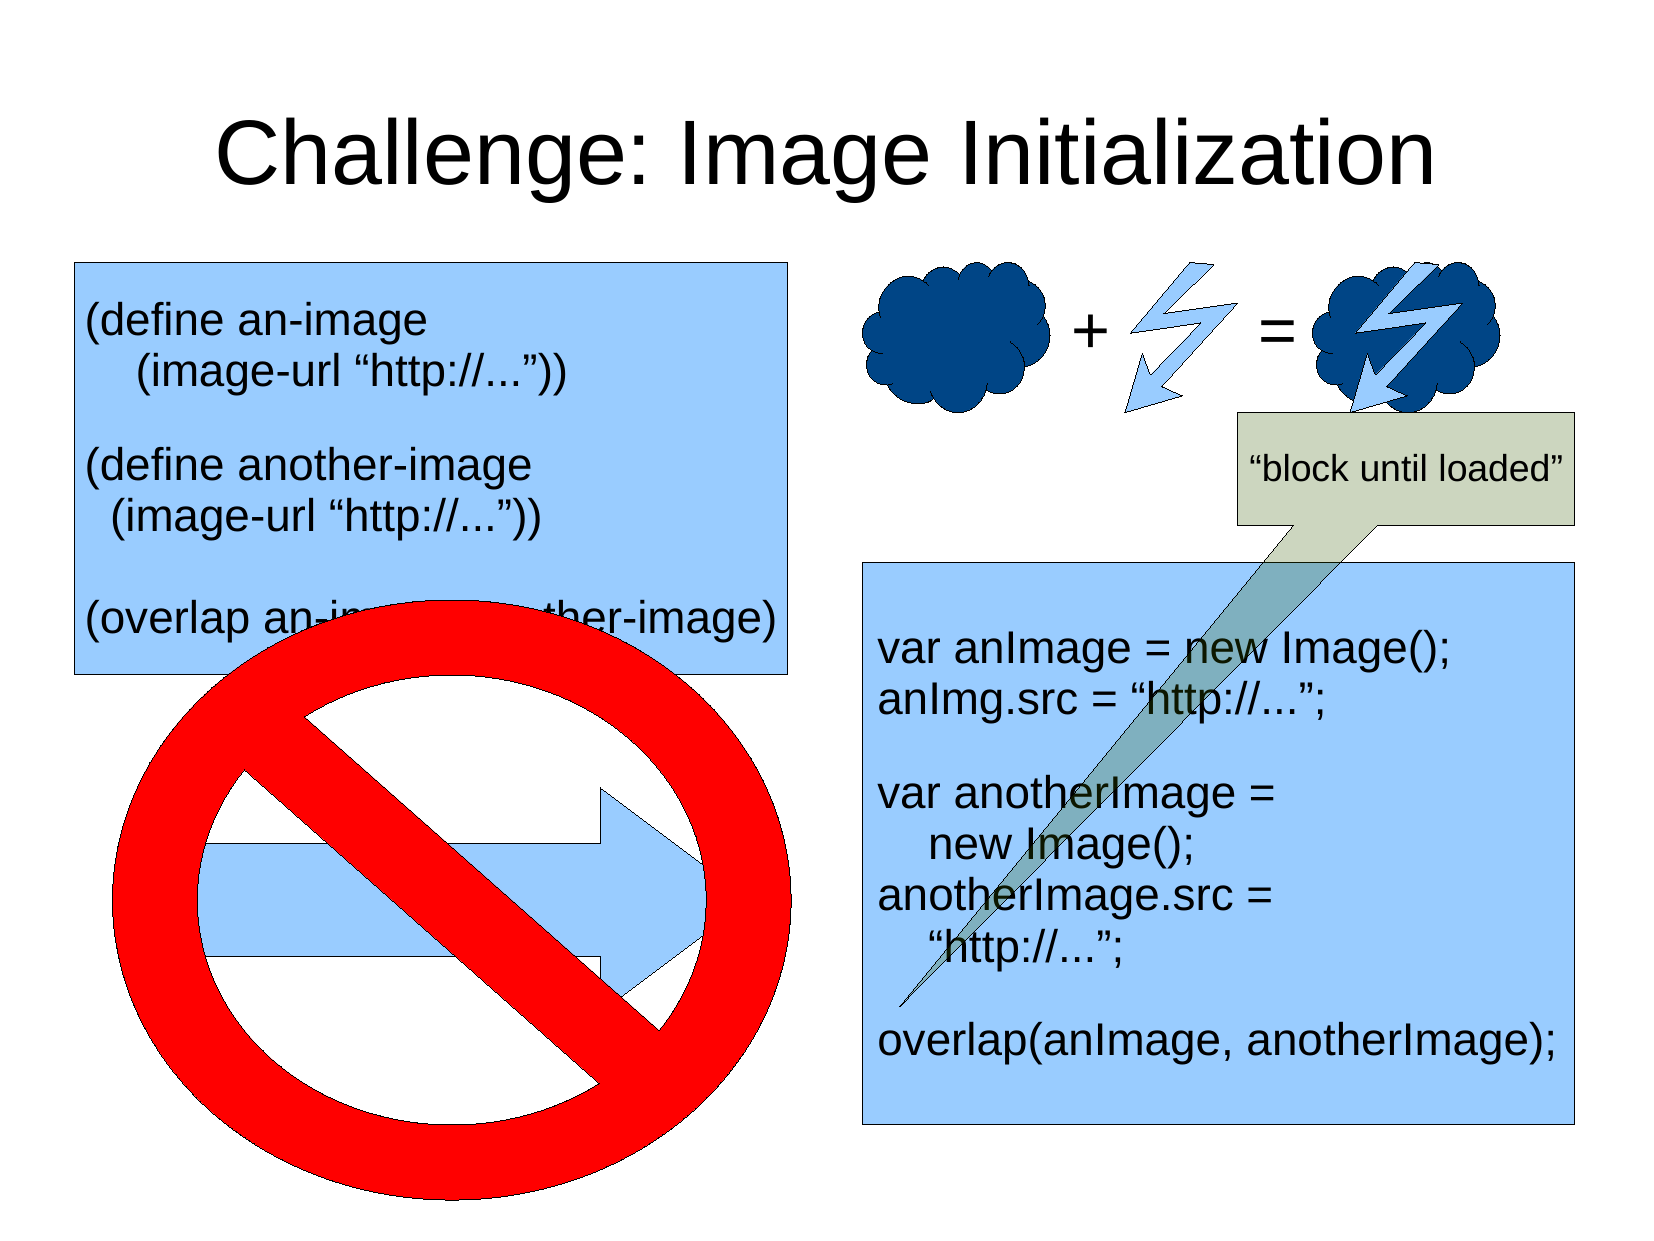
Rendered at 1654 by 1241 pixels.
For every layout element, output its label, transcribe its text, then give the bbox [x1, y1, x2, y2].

text_box [1312, 262, 1501, 412]
text_box “block until loaded” [899, 412, 1575, 1007]
text_box + [1056, 285, 1126, 376]
title Challenge: Image Initialization [82, 56, 1571, 250]
text_box [112, 600, 792, 1201]
text_box [1124, 262, 1238, 413]
text_box = [1243, 285, 1313, 376]
text_box var anImage = new Image(); anImg.src = “http://...”; var anotherImage = new Image(); anotherImage.src = “http://...”; overlap(anImage, anotherImage); [862, 562, 1575, 1125]
text_box (define an-image (image-url “http://...”)) (define another-image (image-url “http://...”)) (overlap an-image another-image) [74, 262, 788, 675]
text_box [862, 262, 1051, 413]
